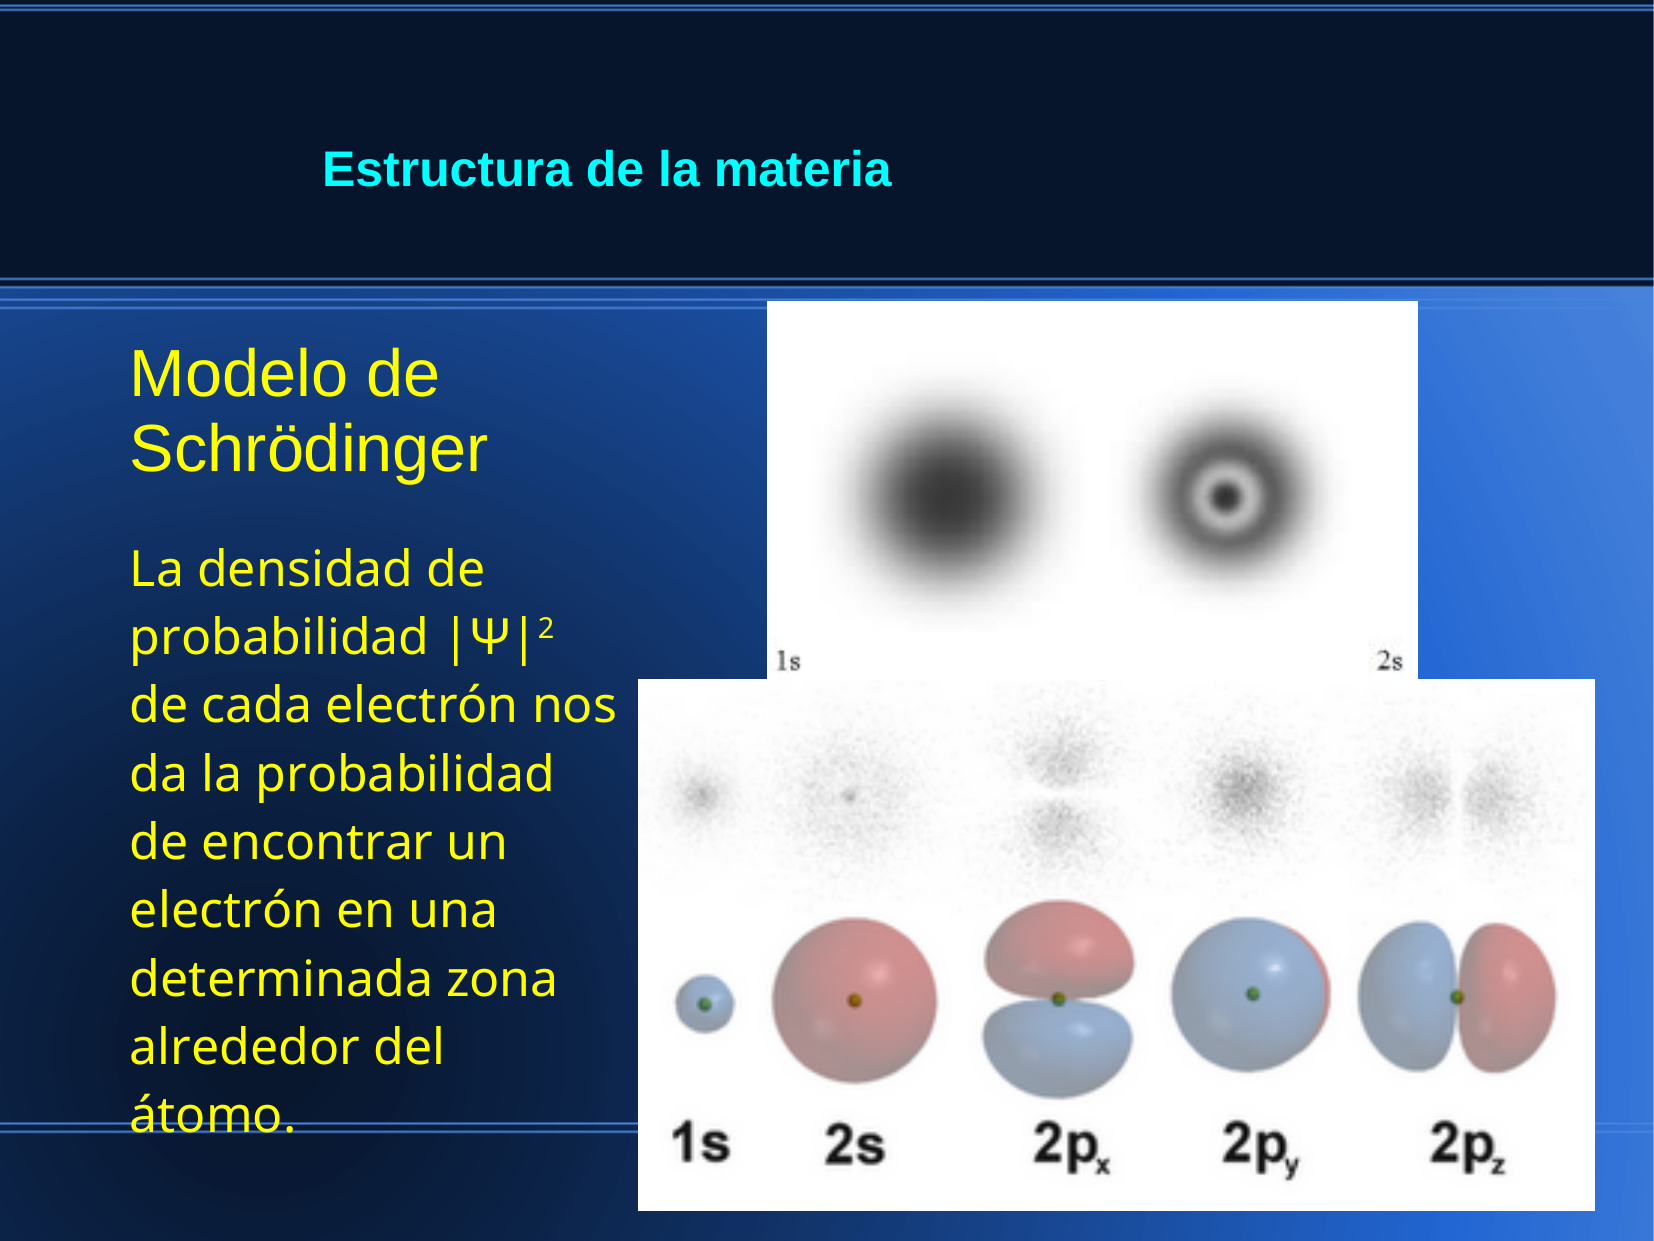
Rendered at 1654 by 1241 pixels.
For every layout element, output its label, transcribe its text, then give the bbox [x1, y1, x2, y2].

title Estructura de la materia [32, 118, 1182, 220]
picture [0, 0, 1654, 1241]
list La densidad de probabilidad |Ψ|2 de cada electrón nos da la probabilidad de encontrar un electrón en una determinada zona alrededor del átomo. [59, 532, 621, 1117]
list Modelo de Schrödinger [59, 335, 680, 502]
